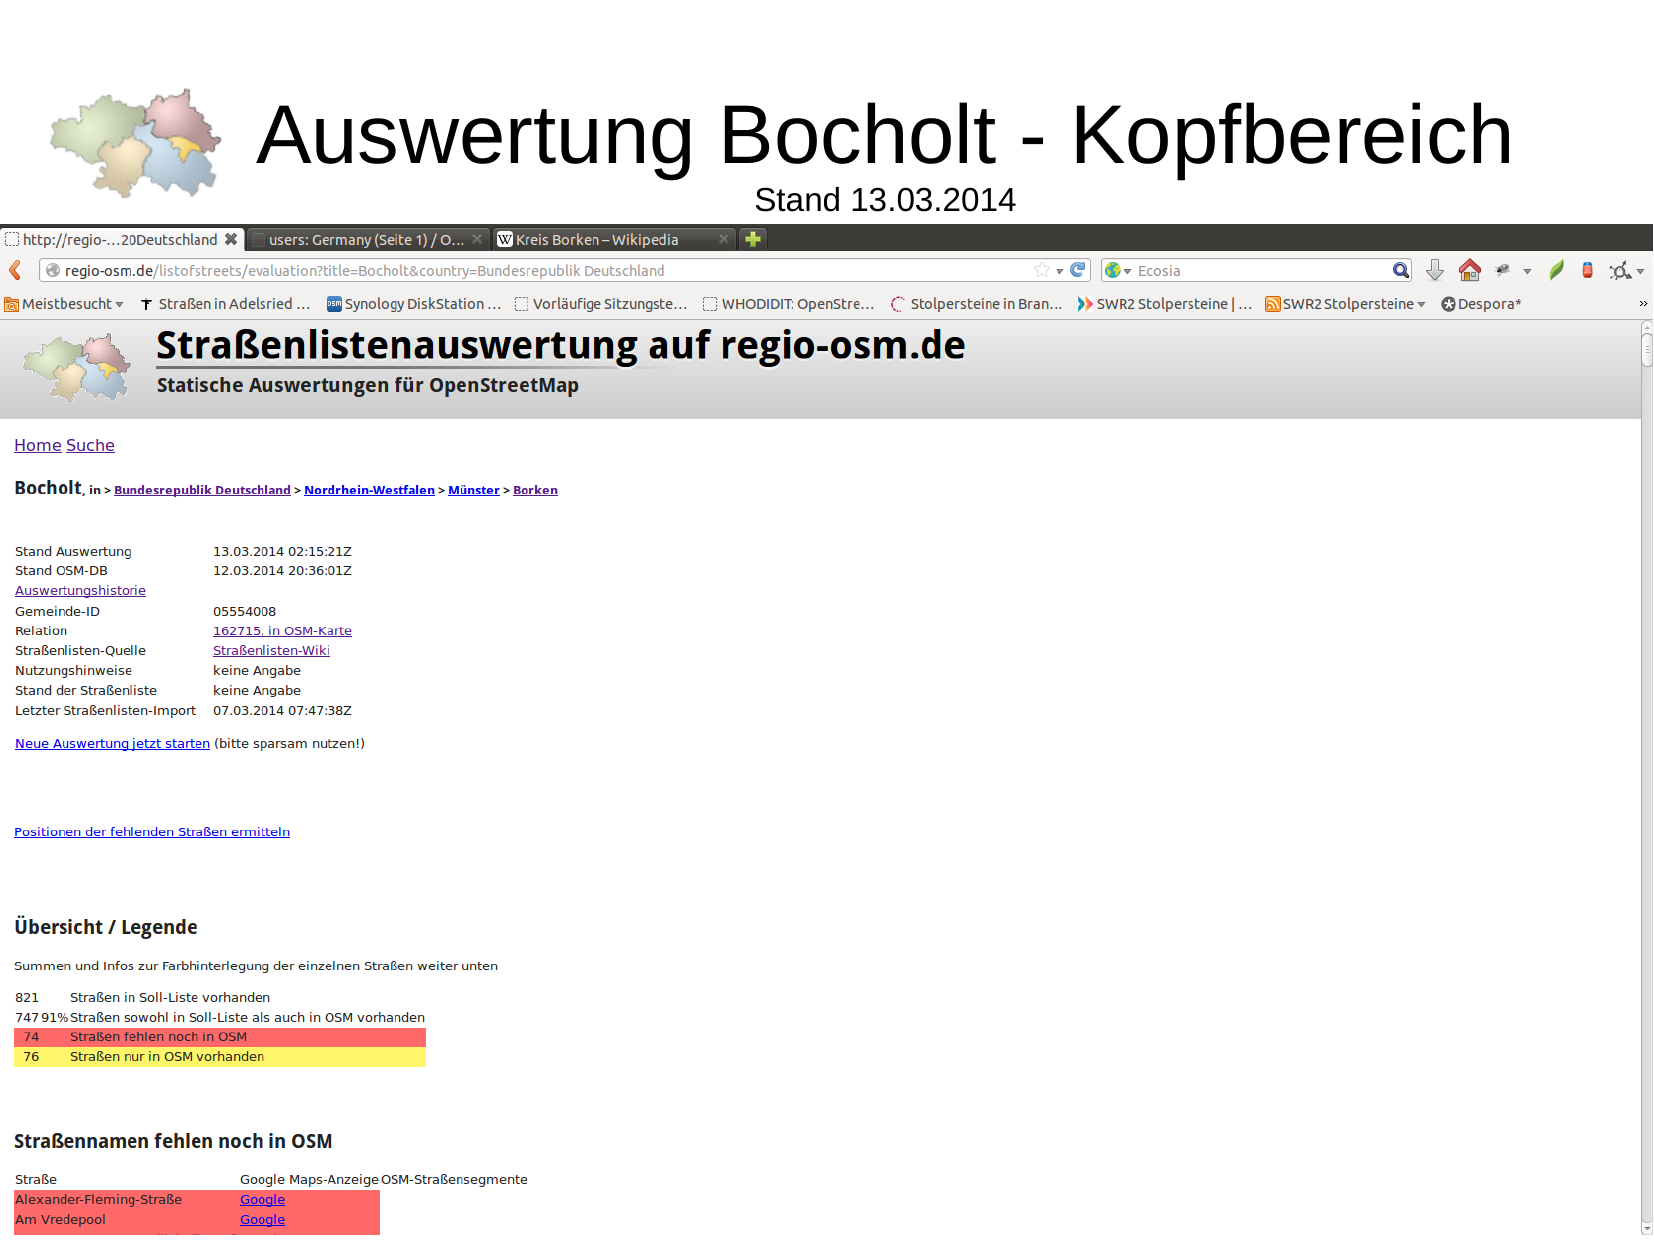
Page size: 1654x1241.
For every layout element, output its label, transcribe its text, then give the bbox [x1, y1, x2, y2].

title Auswertung Bocholt - Kopfbereich Stand 13.03.2014 [200, 49, 1571, 224]
picture [0, 68, 1653, 1235]
